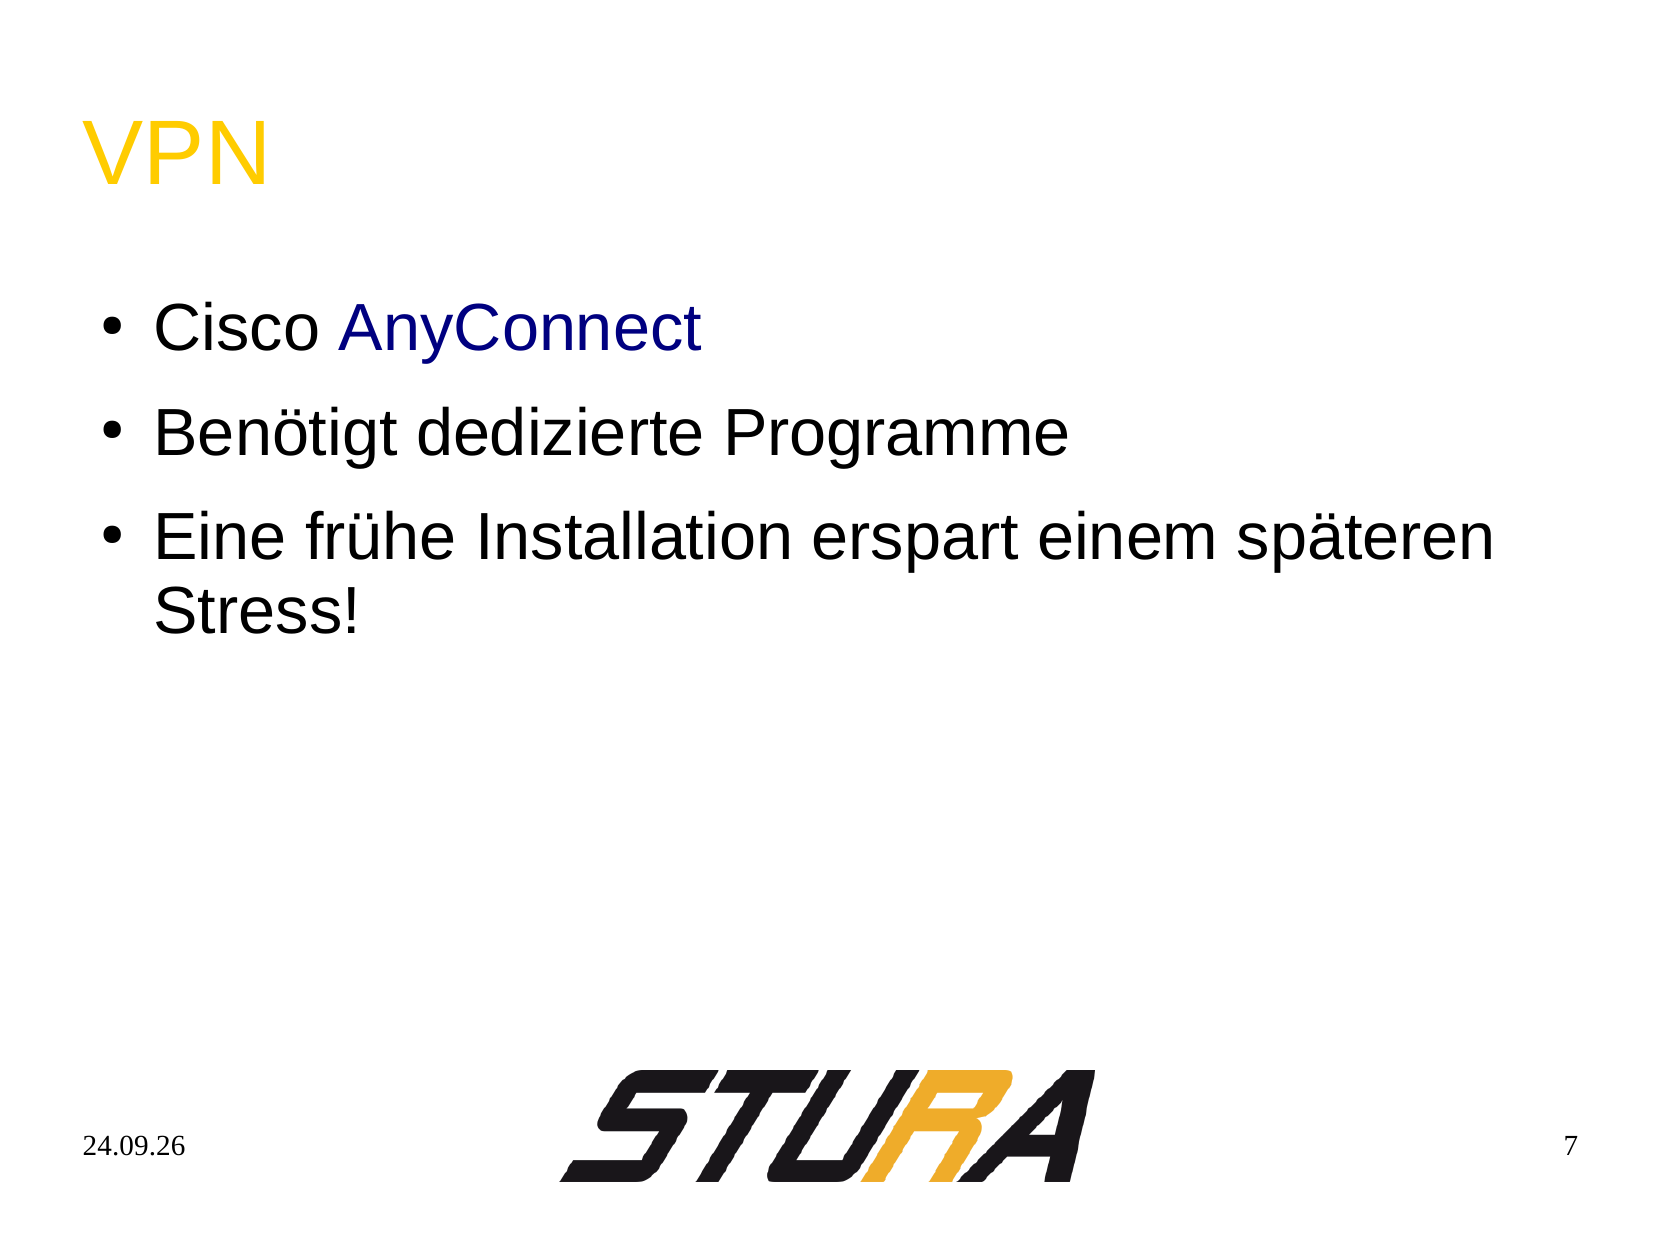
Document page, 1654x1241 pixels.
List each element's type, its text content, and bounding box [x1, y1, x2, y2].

title VPN [82, 49, 1571, 257]
list Cisco AnyConnect Benötigt dedizierte Programme Eine frühe Installation erspart einem späteren Stress! [82, 290, 1571, 1010]
picture [559, 1070, 1095, 1182]
